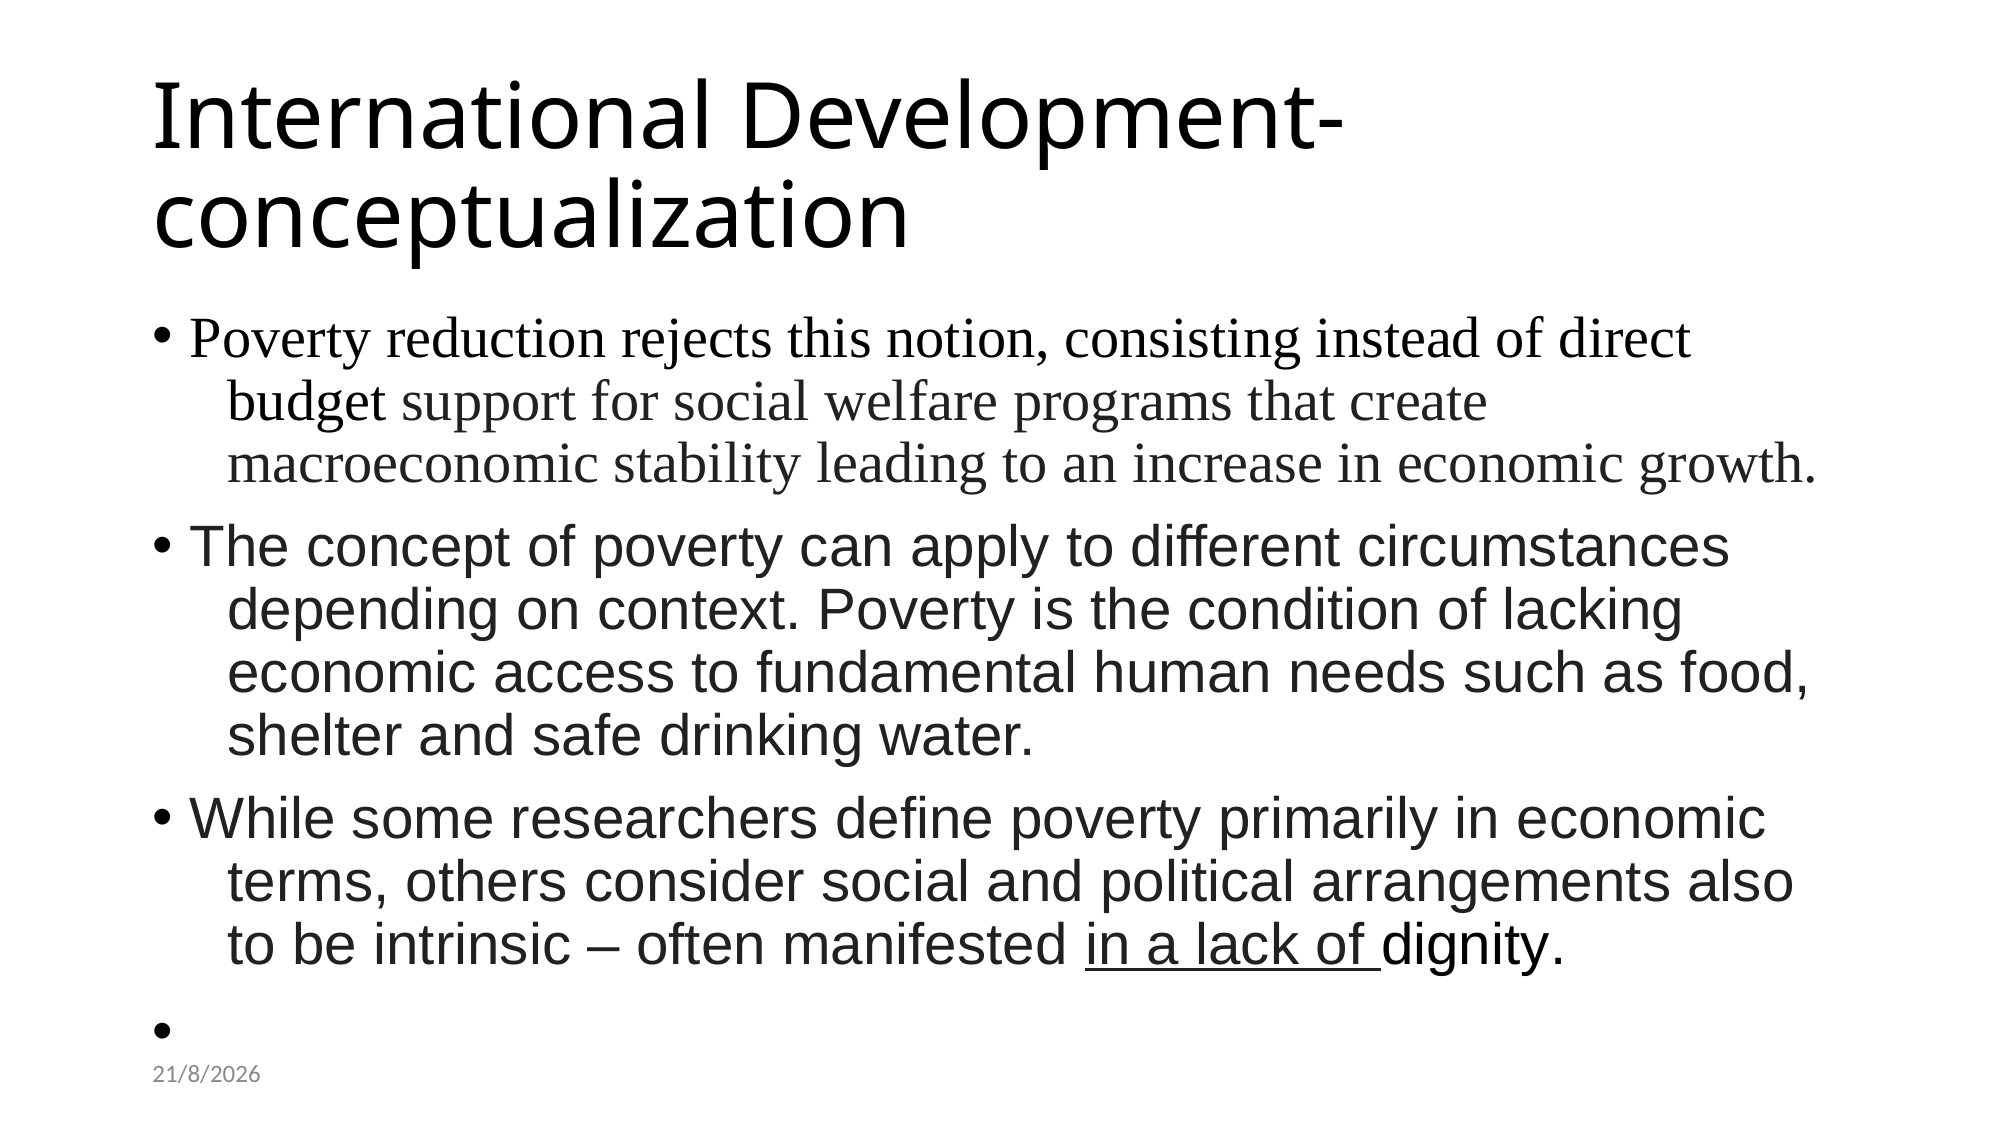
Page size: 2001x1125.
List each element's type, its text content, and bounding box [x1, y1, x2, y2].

list Poverty reduction rejects this notion, consisting instead of direct budget support for social welfare programs that create macroeconomic stability leading to an increase in economic growth. The concept of poverty can apply to different circumstances depending on context. Poverty is the condition of lacking economic access to fundamental human needs such as food, shelter and safe drinking water. While some researchers define poverty primarily in economic terms, others consider social and political arrangements also to be intrinsic – often manifested in a lack of dignity. [137, 299, 1863, 1014]
title International Development-conceptualization [137, 59, 1863, 278]
text_box 15/3/2022 [137, 1042, 588, 1103]
